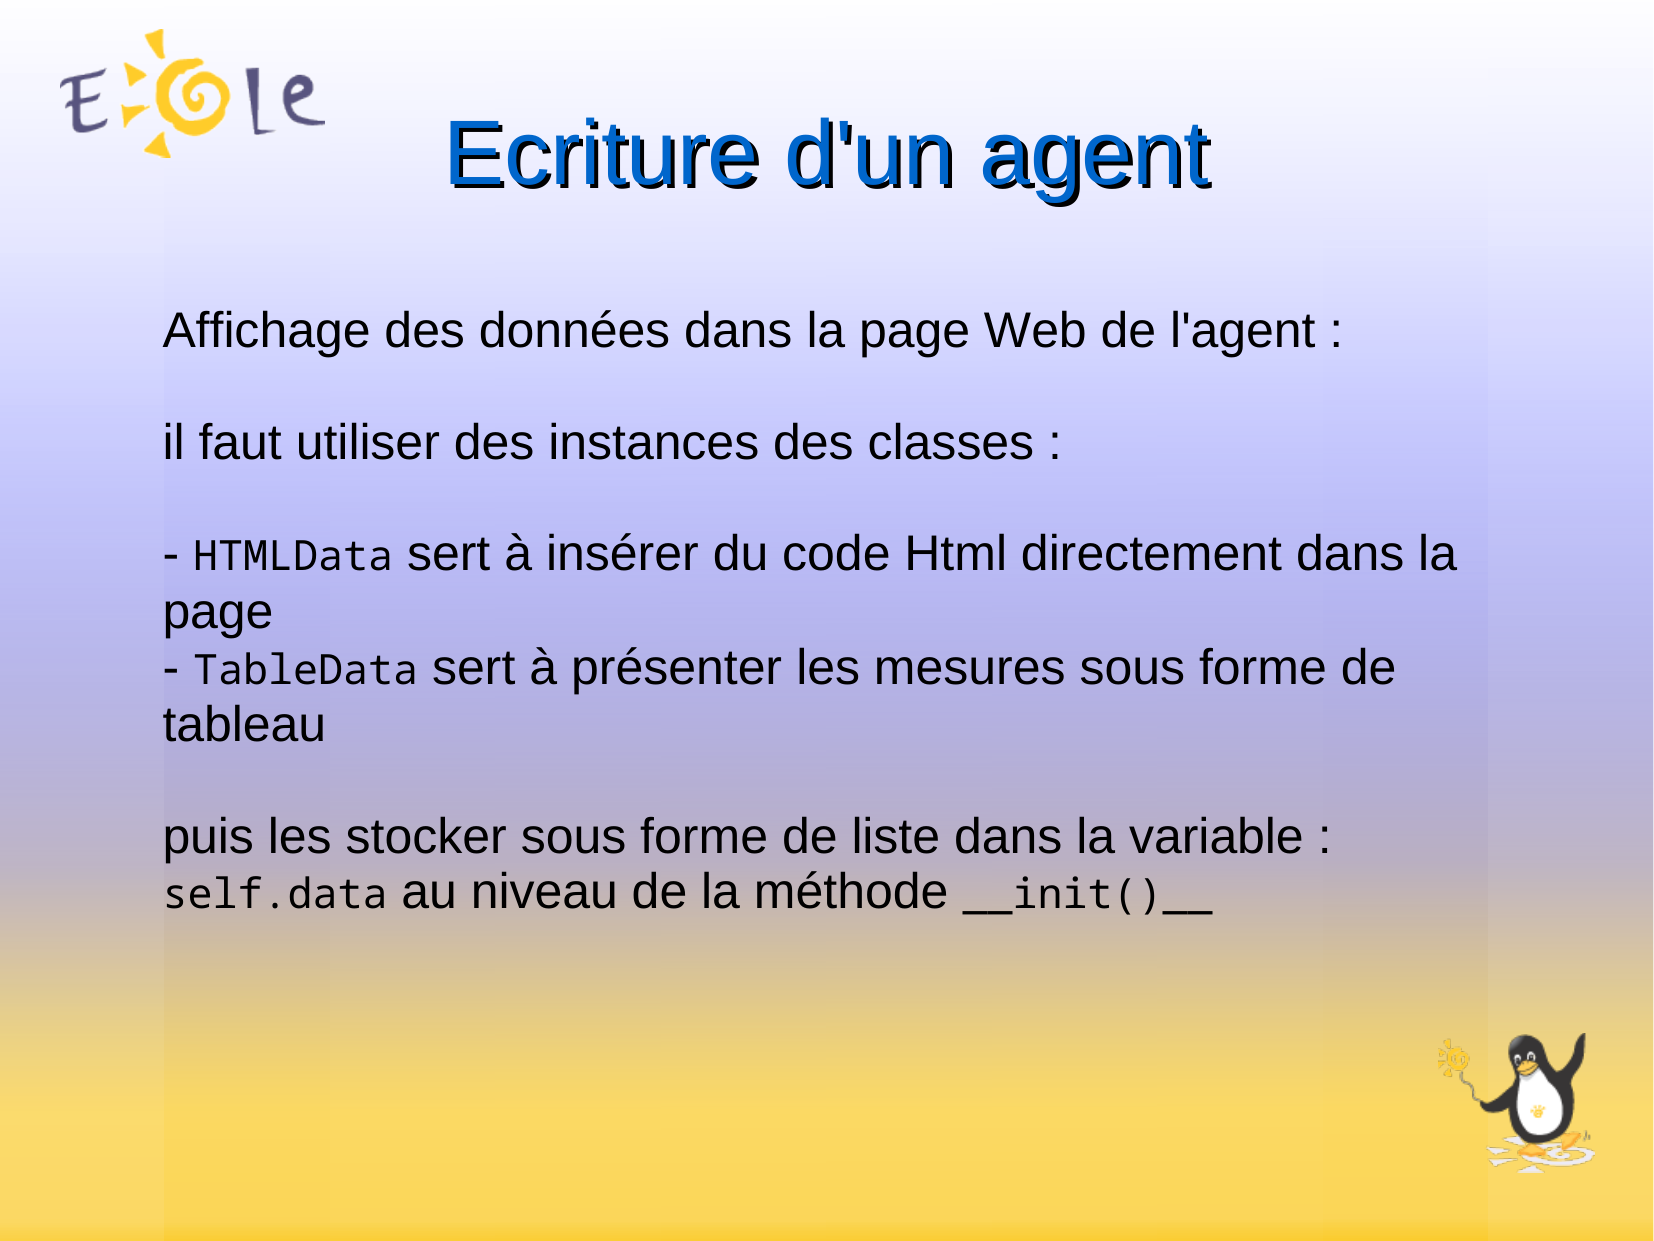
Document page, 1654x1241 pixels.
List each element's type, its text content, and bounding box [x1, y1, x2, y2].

text_box Affichage des données dans la page Web de l'agent : il faut utiliser des instances des classes : - HTMLData sert à insérer du code Html directement dans la page - TableData sert à présenter les mesures sous forme de tableau puis les stocker sous forme de liste dans la variable : self.data au niveau de la méthode __init()__ [147, 295, 1536, 1103]
picture [0, 0, 1654, 1241]
text_box [408, 399, 1654, 1079]
title Ecriture d'un agent [82, 49, 1571, 257]
